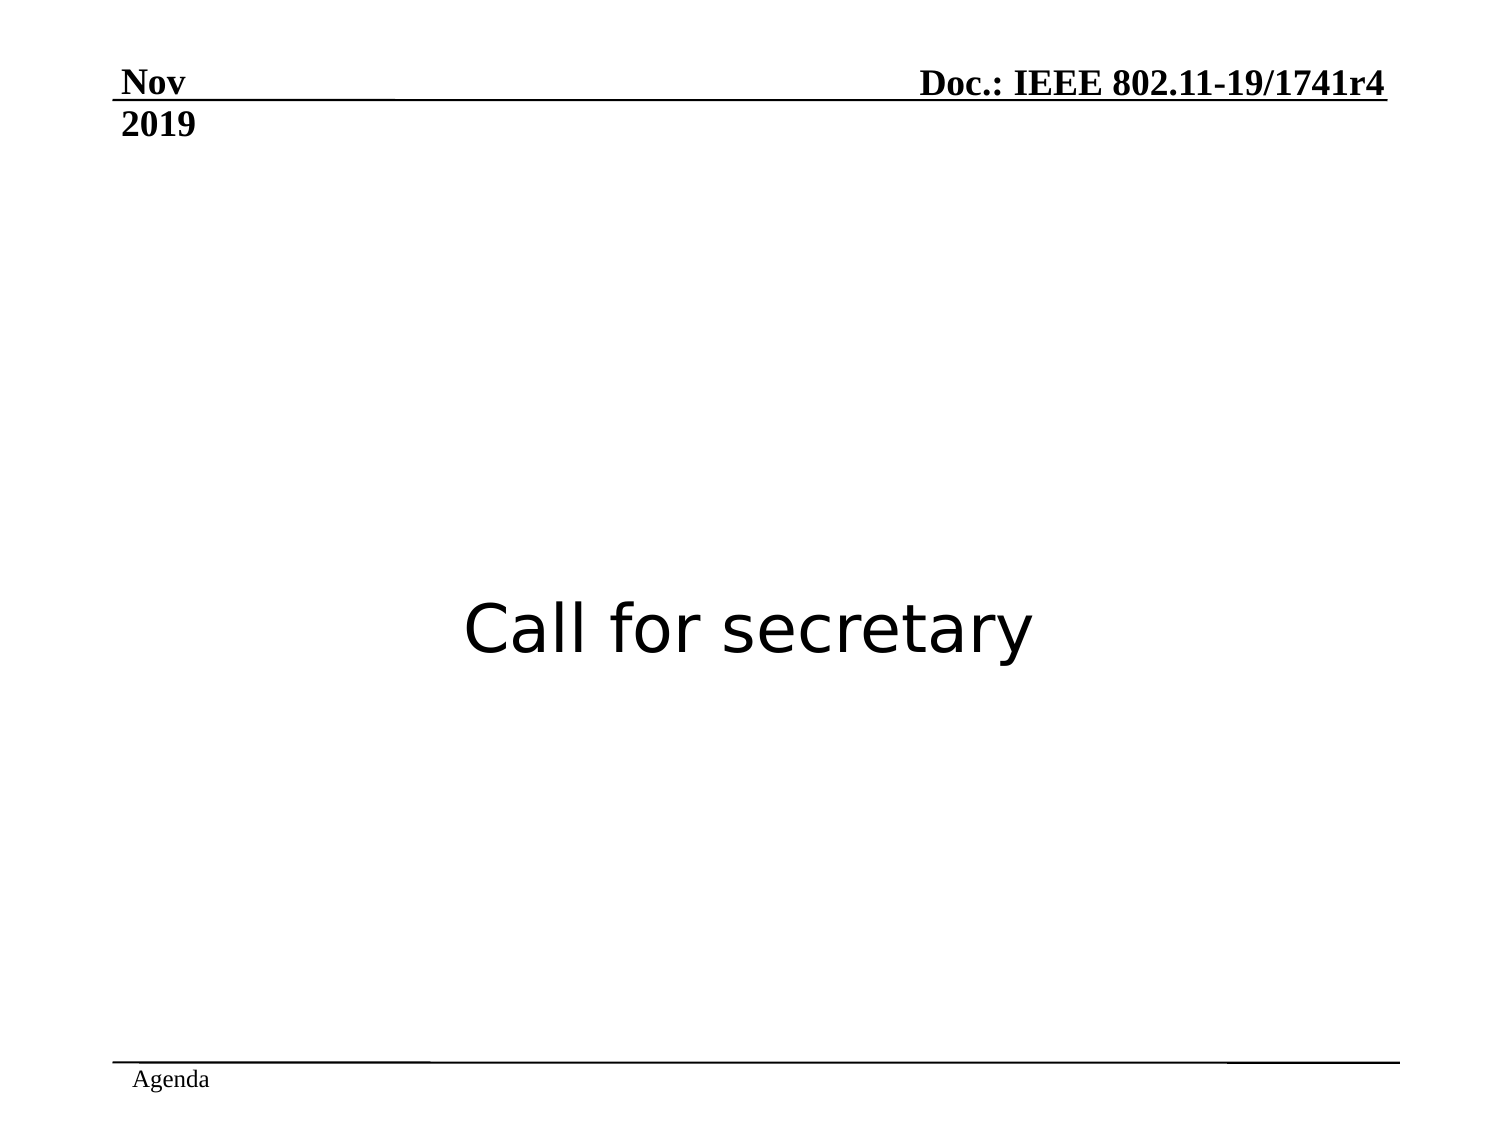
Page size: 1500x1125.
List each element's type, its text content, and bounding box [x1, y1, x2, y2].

text_box Call for secretary [74, 585, 1425, 666]
text_box Nov 2019 [106, 53, 283, 107]
